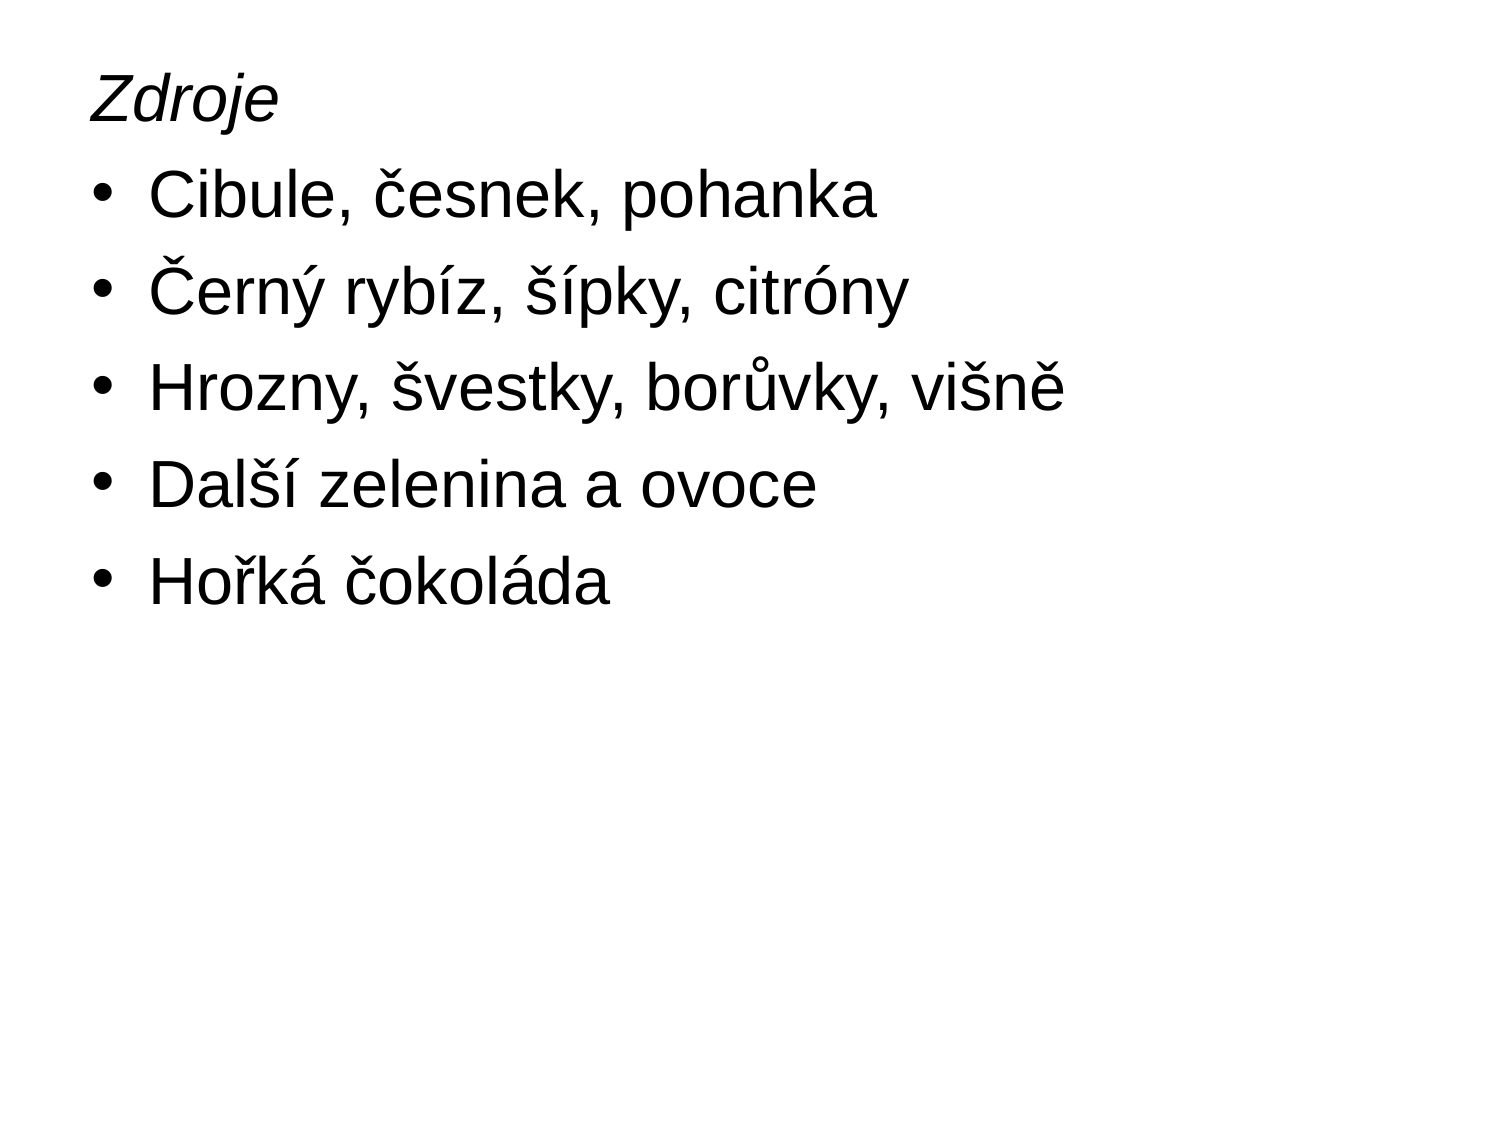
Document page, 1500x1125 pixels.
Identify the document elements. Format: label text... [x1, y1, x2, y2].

list Zdroje Cibule, česnek, pohanka Černý rybíz, šípky, citróny Hrozny, švestky, borůvky, višně Další zelenina a ovoce Hořká čokoláda [76, 46, 1427, 1010]
